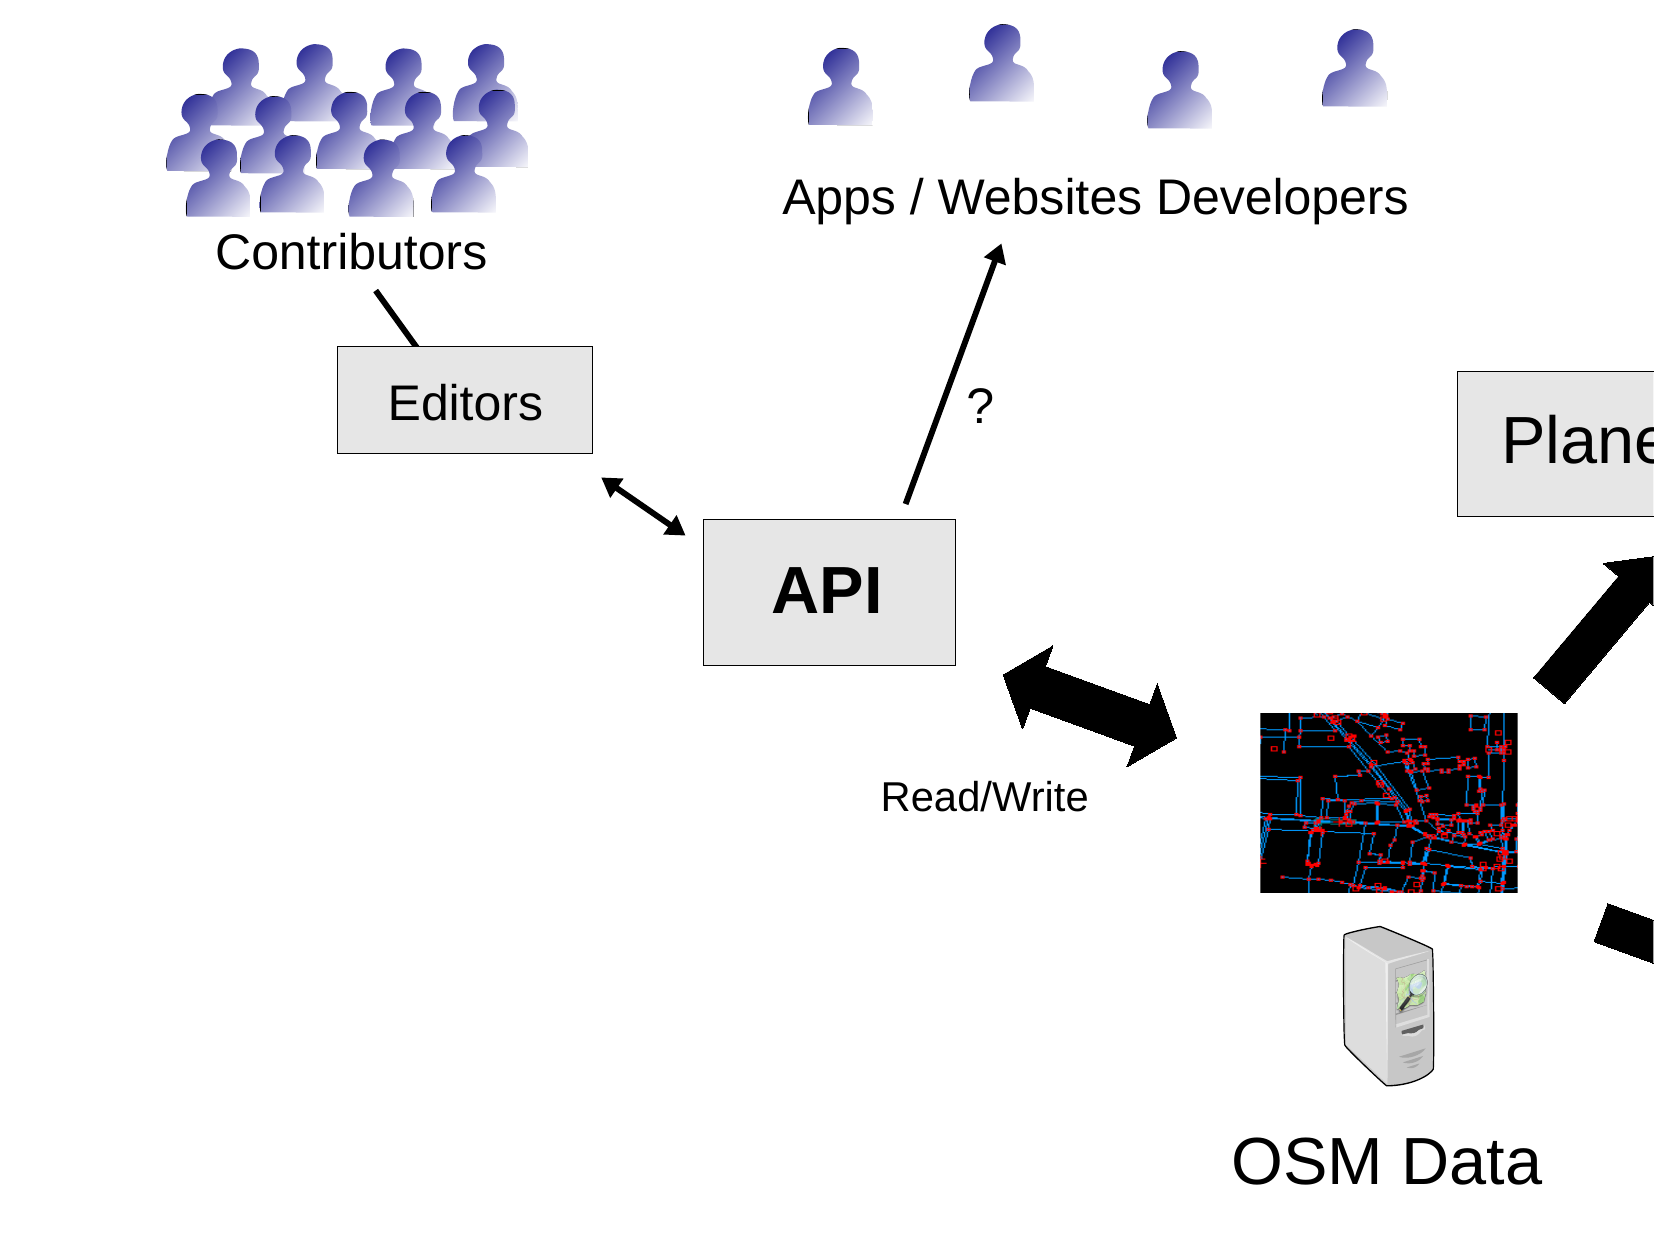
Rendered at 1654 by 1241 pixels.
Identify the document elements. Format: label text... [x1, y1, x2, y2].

list Apps / Websites Developers [781, 169, 1410, 257]
picture [1260, 713, 1518, 893]
text_box [1594, 903, 1654, 964]
list API [735, 553, 919, 642]
list Planet downloads [1487, 402, 1654, 492]
text_box [1457, 371, 1654, 517]
text_box [1147, 51, 1213, 129]
text_box [969, 24, 1035, 102]
list Editors [338, 375, 593, 463]
list Read/Write [814, 773, 1156, 840]
list OSM Data [1200, 1123, 1573, 1241]
text_box [337, 346, 593, 454]
text_box [1003, 645, 1177, 767]
list ? [933, 377, 1028, 466]
text_box [1322, 29, 1388, 107]
text_box [807, 47, 873, 126]
text_box [1533, 556, 1654, 704]
list Contributors [188, 224, 515, 312]
text_box [166, 44, 529, 217]
text_box [703, 519, 956, 666]
picture [1341, 924, 1436, 1088]
